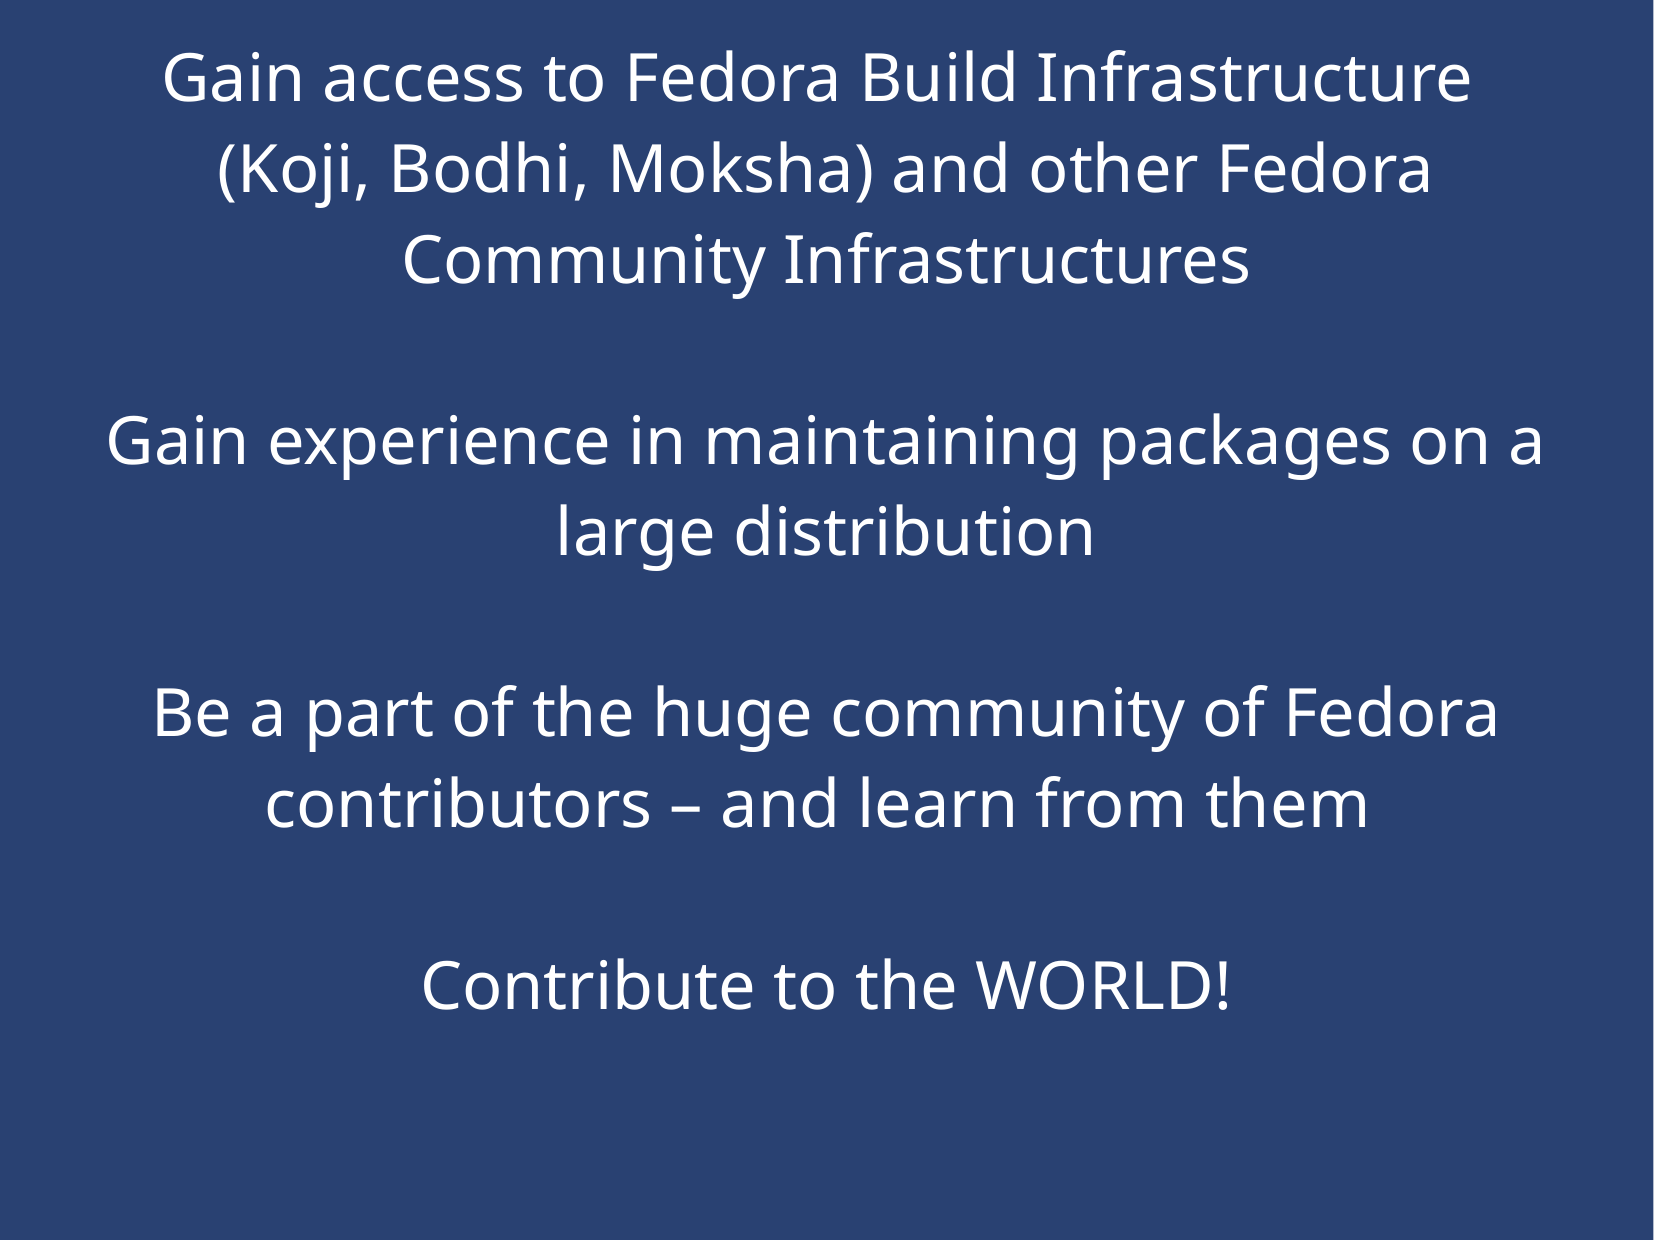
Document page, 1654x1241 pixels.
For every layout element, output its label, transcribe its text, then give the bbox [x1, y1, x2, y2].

subtitle Gain access to Fedora Build Infrastructure (Koji, Bodhi, Moksha) and other Fedora Community Infrastructures Gain experience in maintaining packages on a large distribution Be a part of the huge community of Fedora contributors – and learn from them Contribute to the WORLD! [82, 49, 1571, 1109]
